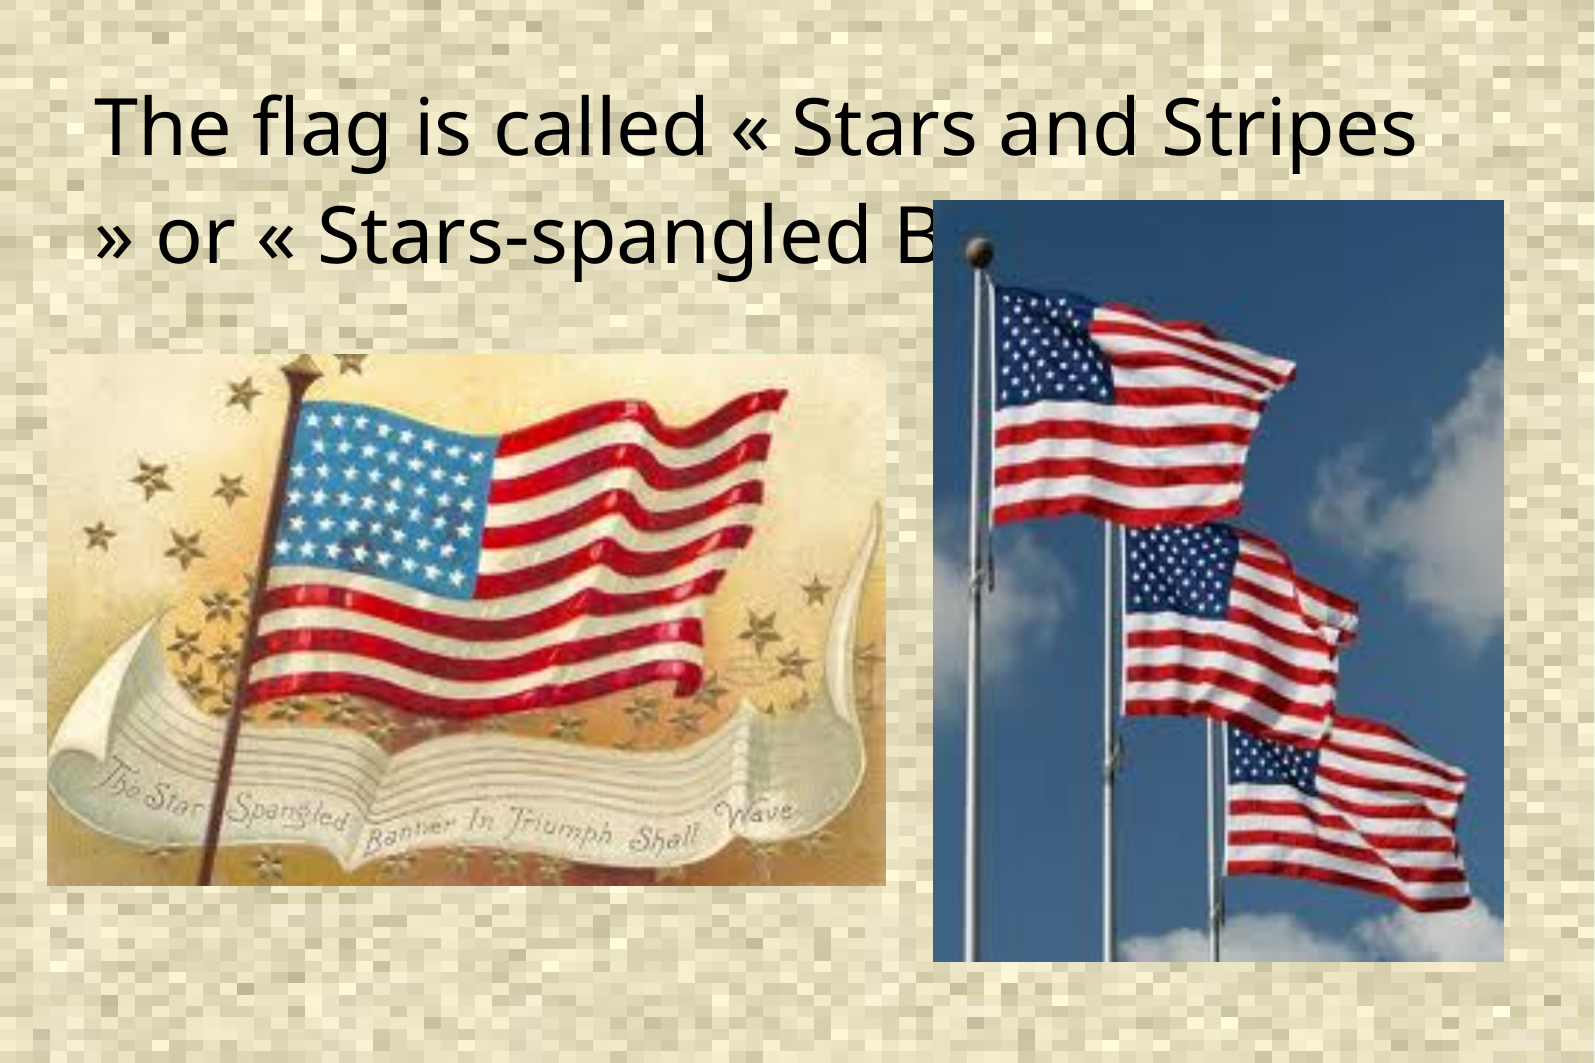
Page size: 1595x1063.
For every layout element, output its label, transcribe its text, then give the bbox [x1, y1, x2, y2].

picture [0, 0, 1595, 1063]
list The flag is called « Stars and Stripes » or « Stars-spangled Banner ». [23, 70, 1459, 773]
